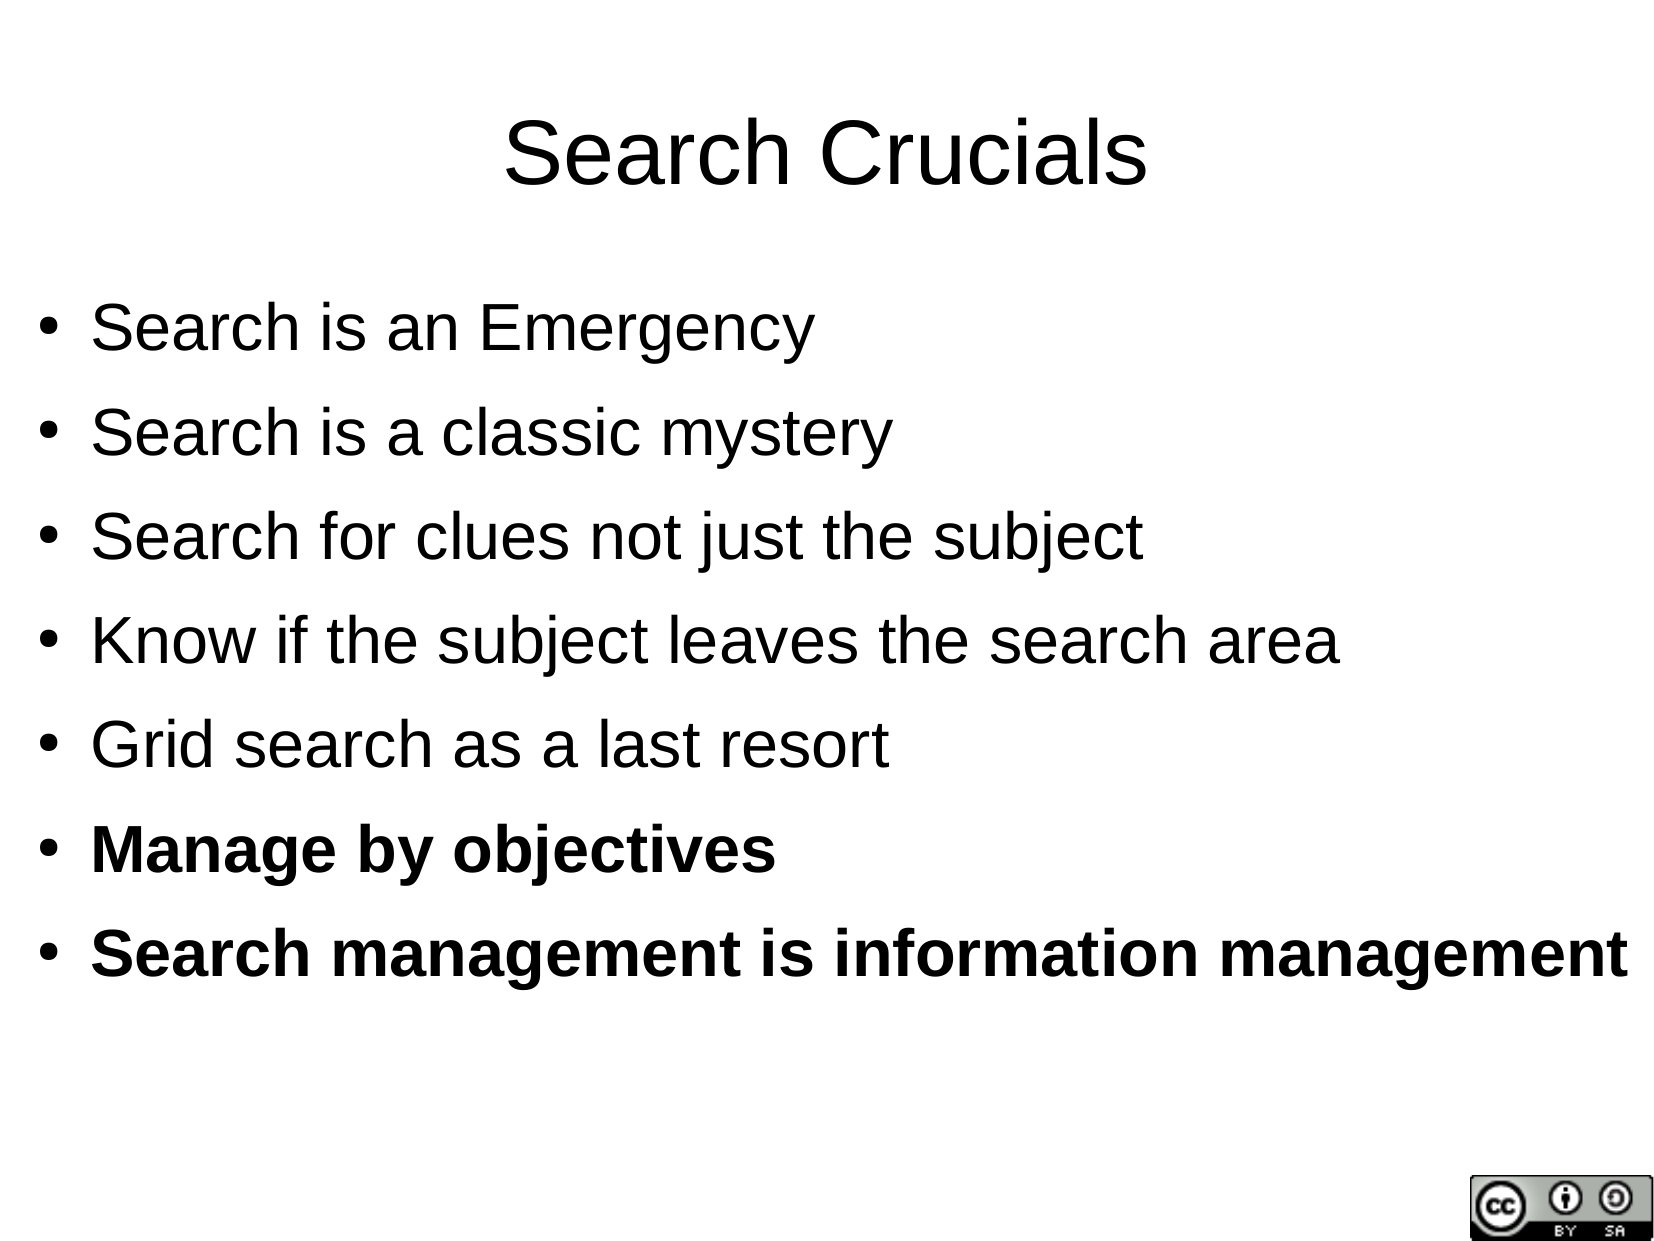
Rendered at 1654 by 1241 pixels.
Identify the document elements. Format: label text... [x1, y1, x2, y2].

title Search Crucials [82, 56, 1571, 250]
list Search is an Emergency Search is a classic mystery Search for clues not just the subject Know if the subject leaves the search area Grid search as a last resort Manage by objectives Search management is information management [19, 290, 1636, 1094]
picture [1470, 1175, 1654, 1241]
